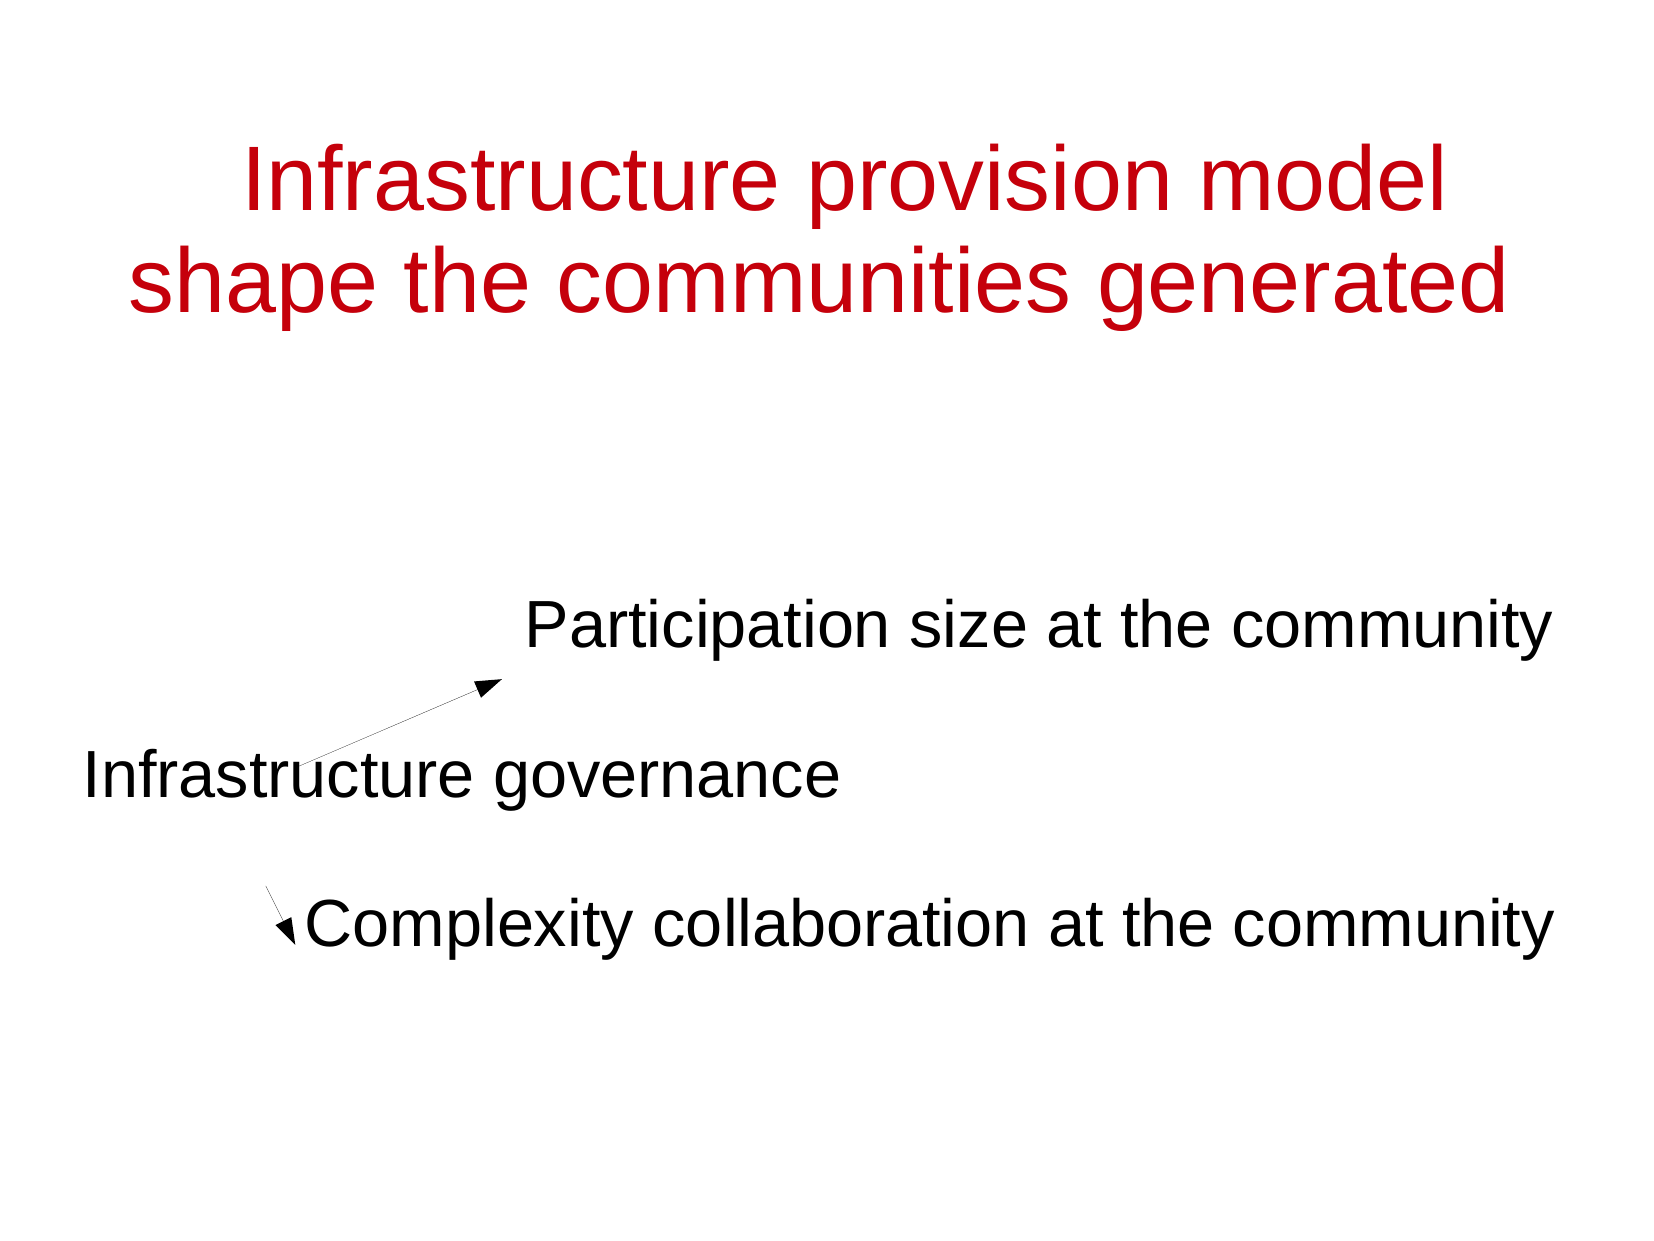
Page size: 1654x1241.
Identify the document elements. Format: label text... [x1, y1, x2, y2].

subtitle Participation size at the community Infrastructure governance Complexity collaboration at the community [82, 297, 1571, 1102]
title Infrastructure provision model shape the communities generated [88, 115, 1577, 344]
